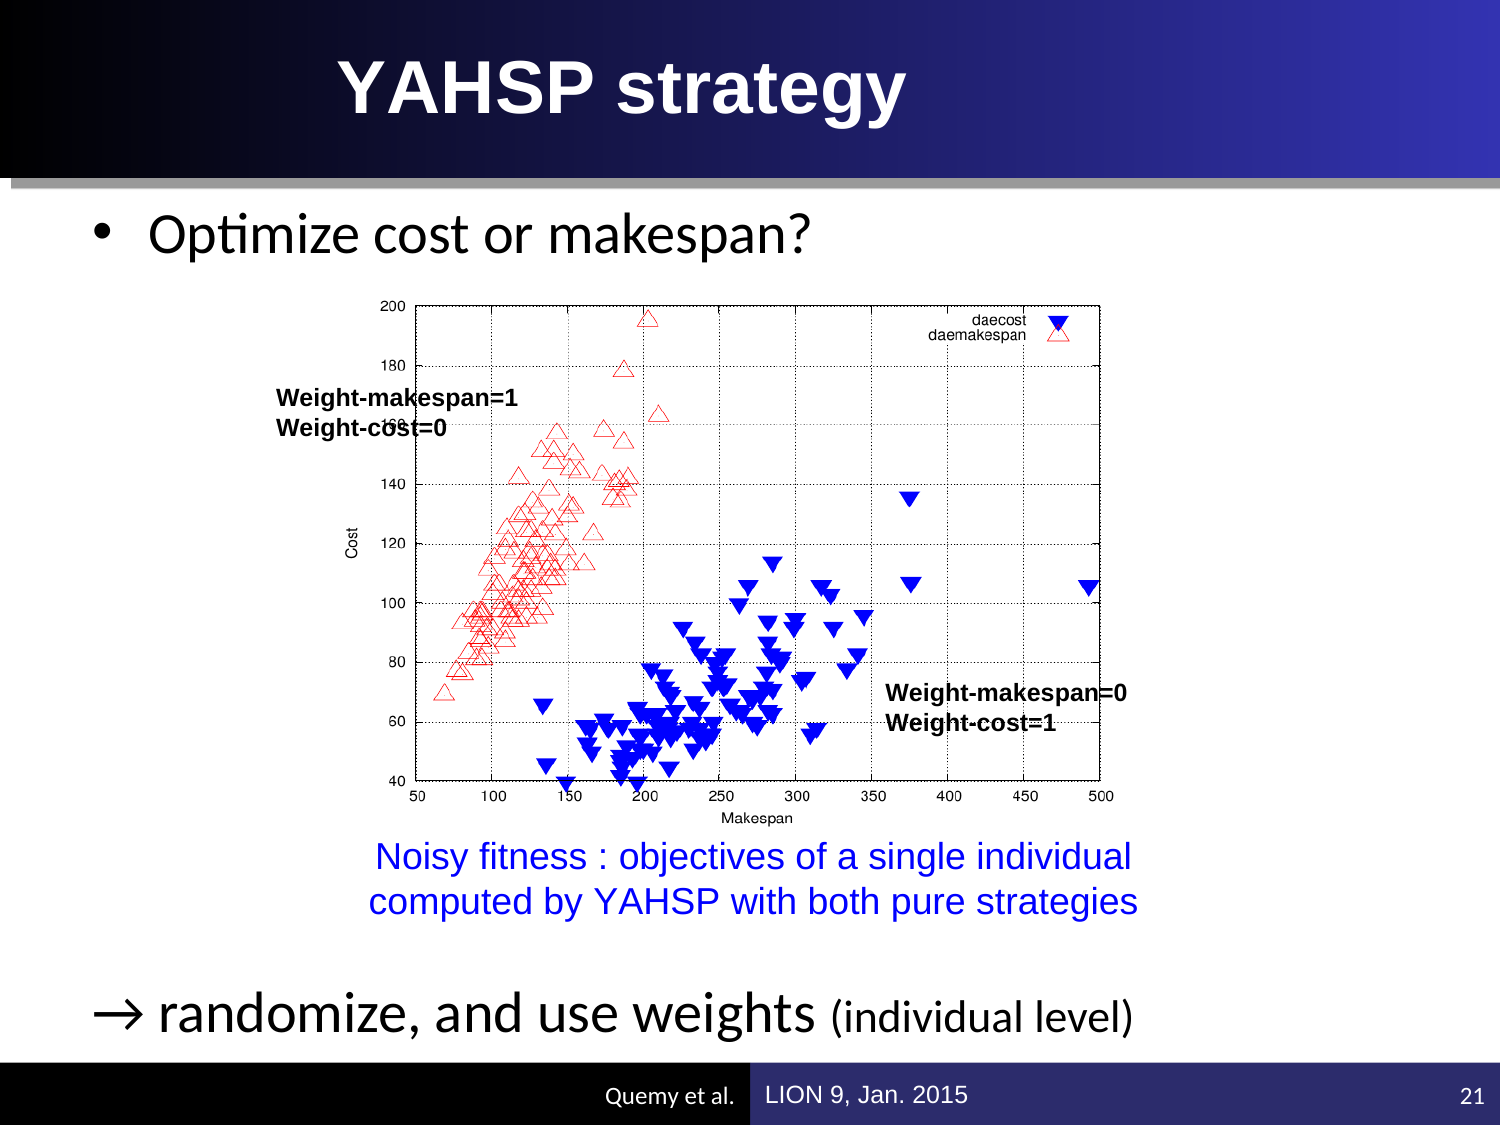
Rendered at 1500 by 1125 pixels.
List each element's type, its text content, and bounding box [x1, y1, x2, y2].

text_box Noisy fitness : objectives of a single individual computed by YAHSP with both pure strategies [310, 824, 1198, 930]
text_box Weight-makespan=0 Weight-cost=1 [870, 668, 1143, 744]
picture [330, 289, 1134, 824]
text_box Weight-makespan=1 Weight-cost=0 [261, 374, 534, 449]
text_box YAHSP strategy [322, 31, 1214, 137]
list Optimize cost or makespan? → randomize, and use weights (individual level) [77, 187, 1428, 1125]
